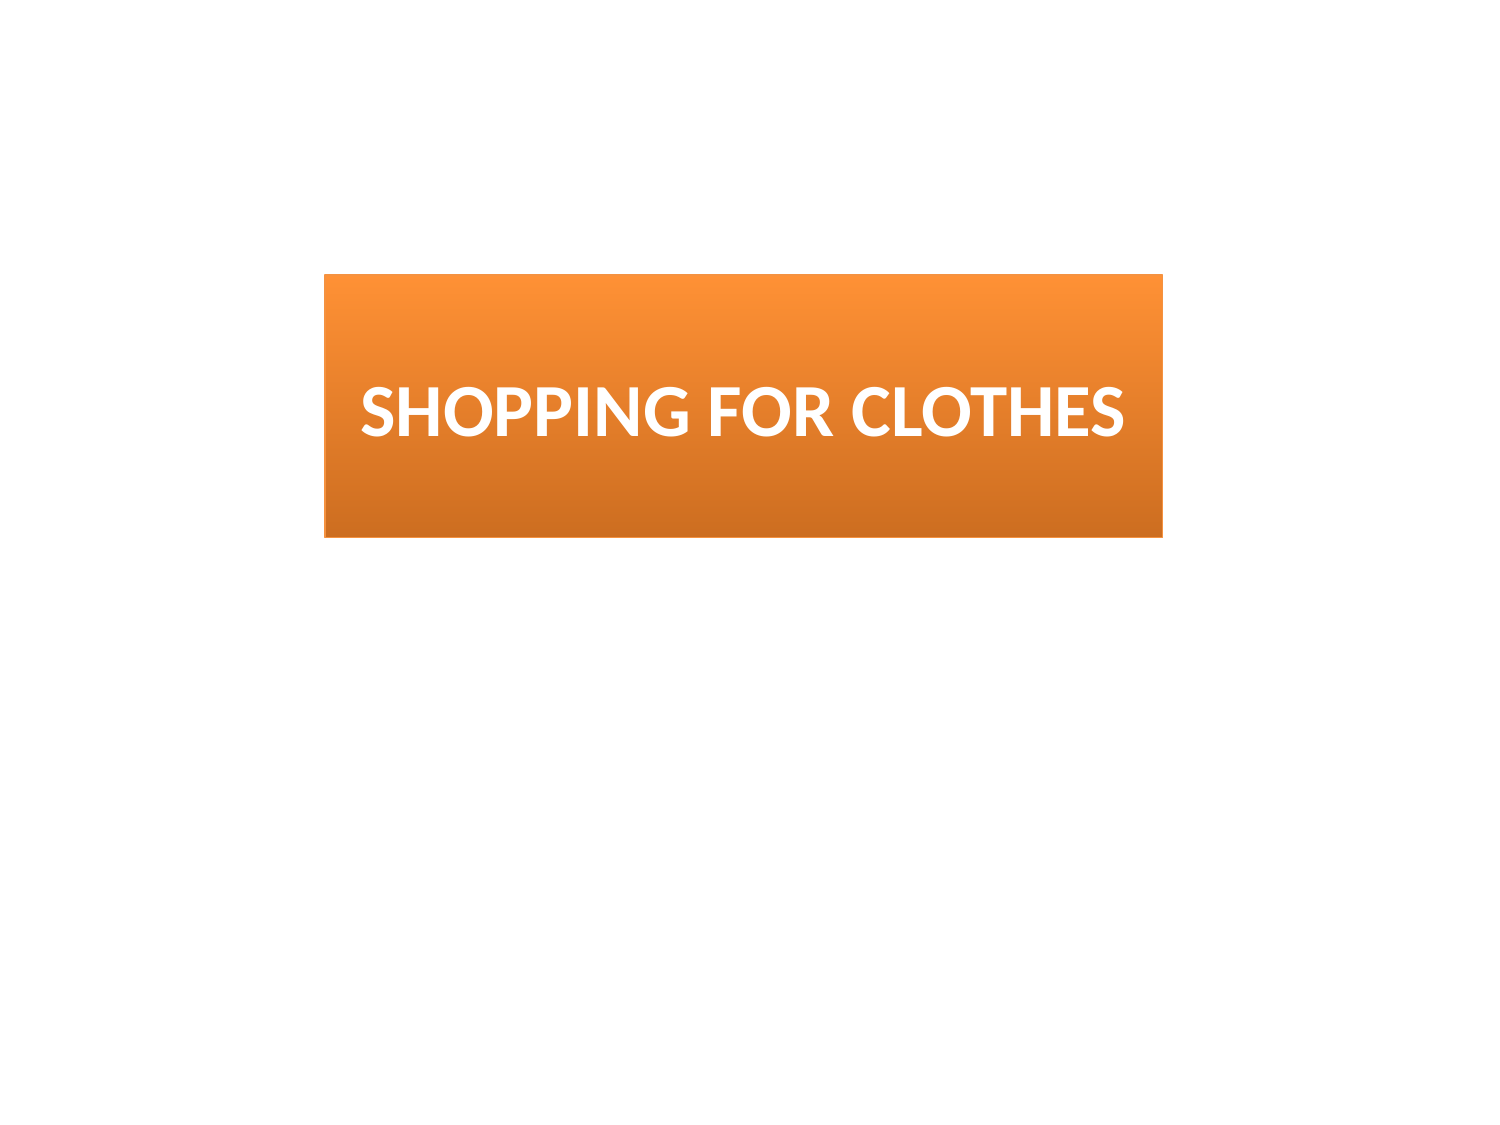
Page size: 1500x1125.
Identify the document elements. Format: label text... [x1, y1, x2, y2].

text_box SHOPPING FOR CLOTHES [324, 275, 1163, 538]
